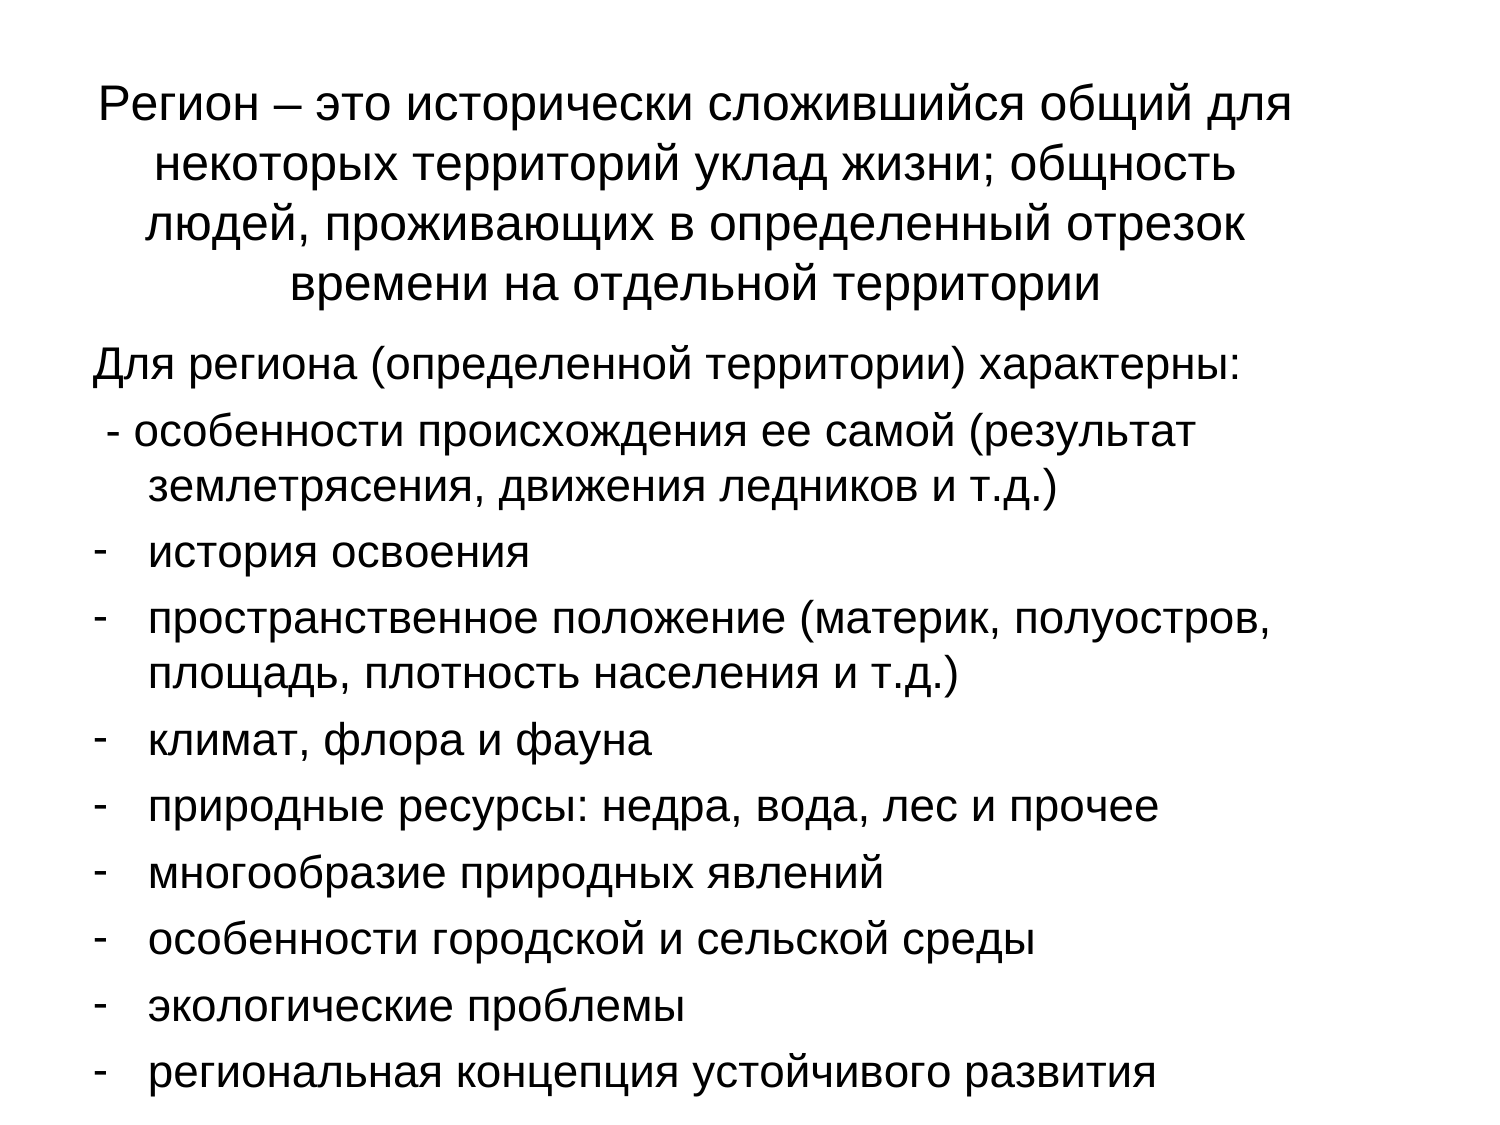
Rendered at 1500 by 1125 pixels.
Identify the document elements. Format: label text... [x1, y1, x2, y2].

list Для региона (определенной территории) характерны: - особенности происхождения ее самой (результат землетрясения, движения ледников и т.д.) история освоения пространственное положение (материк, полуостров, площадь, плотность населения и т.д.) климат, флора и фауна природные ресурсы: недра, вода, лес и прочее многообразие природных явлений особенности городской и сельской среды экологические проблемы региональная концепция устойчивого развития [76, 326, 1459, 1105]
title Регион – это исторически сложившийся общий для некоторых территорий уклад жизни; общность людей, проживающих в определенный отрезок времени на отдельной территории [76, 31, 1315, 326]
